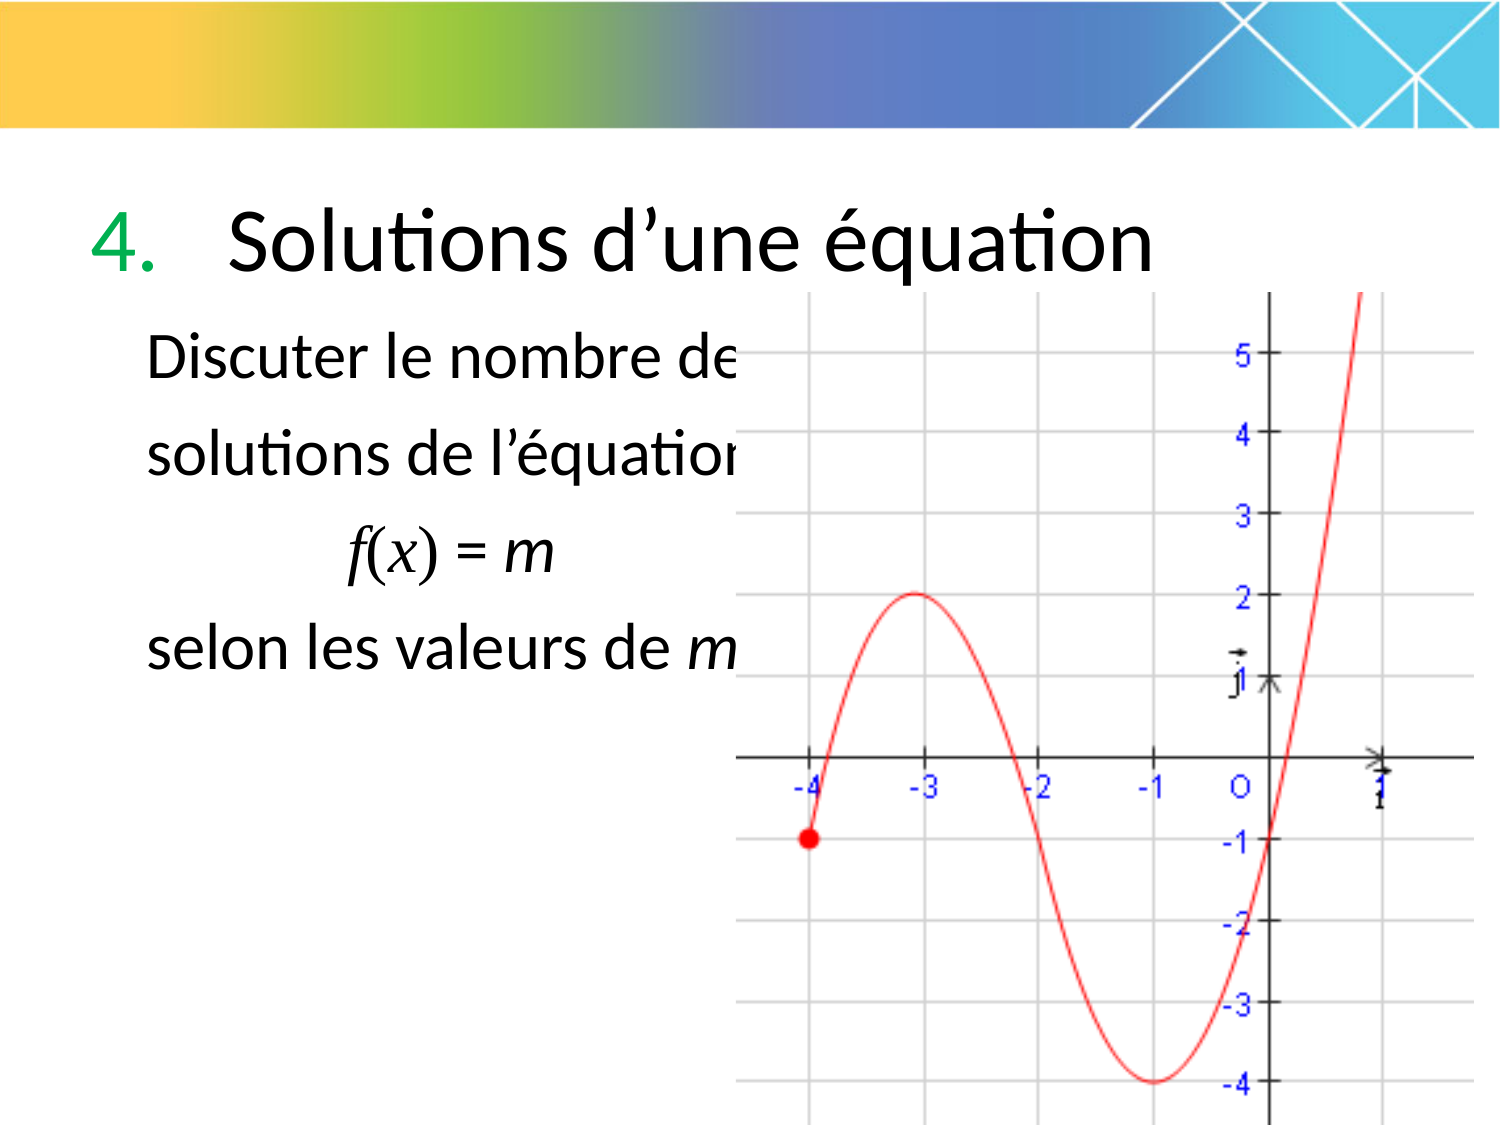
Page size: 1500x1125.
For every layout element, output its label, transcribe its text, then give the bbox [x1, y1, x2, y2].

picture [735, 292, 1474, 1125]
title Solutions d’une équation [75, 164, 1426, 304]
list Discuter le nombre de solutions de l’équation f(x) = m selon les valeurs de m. [75, 304, 735, 1067]
